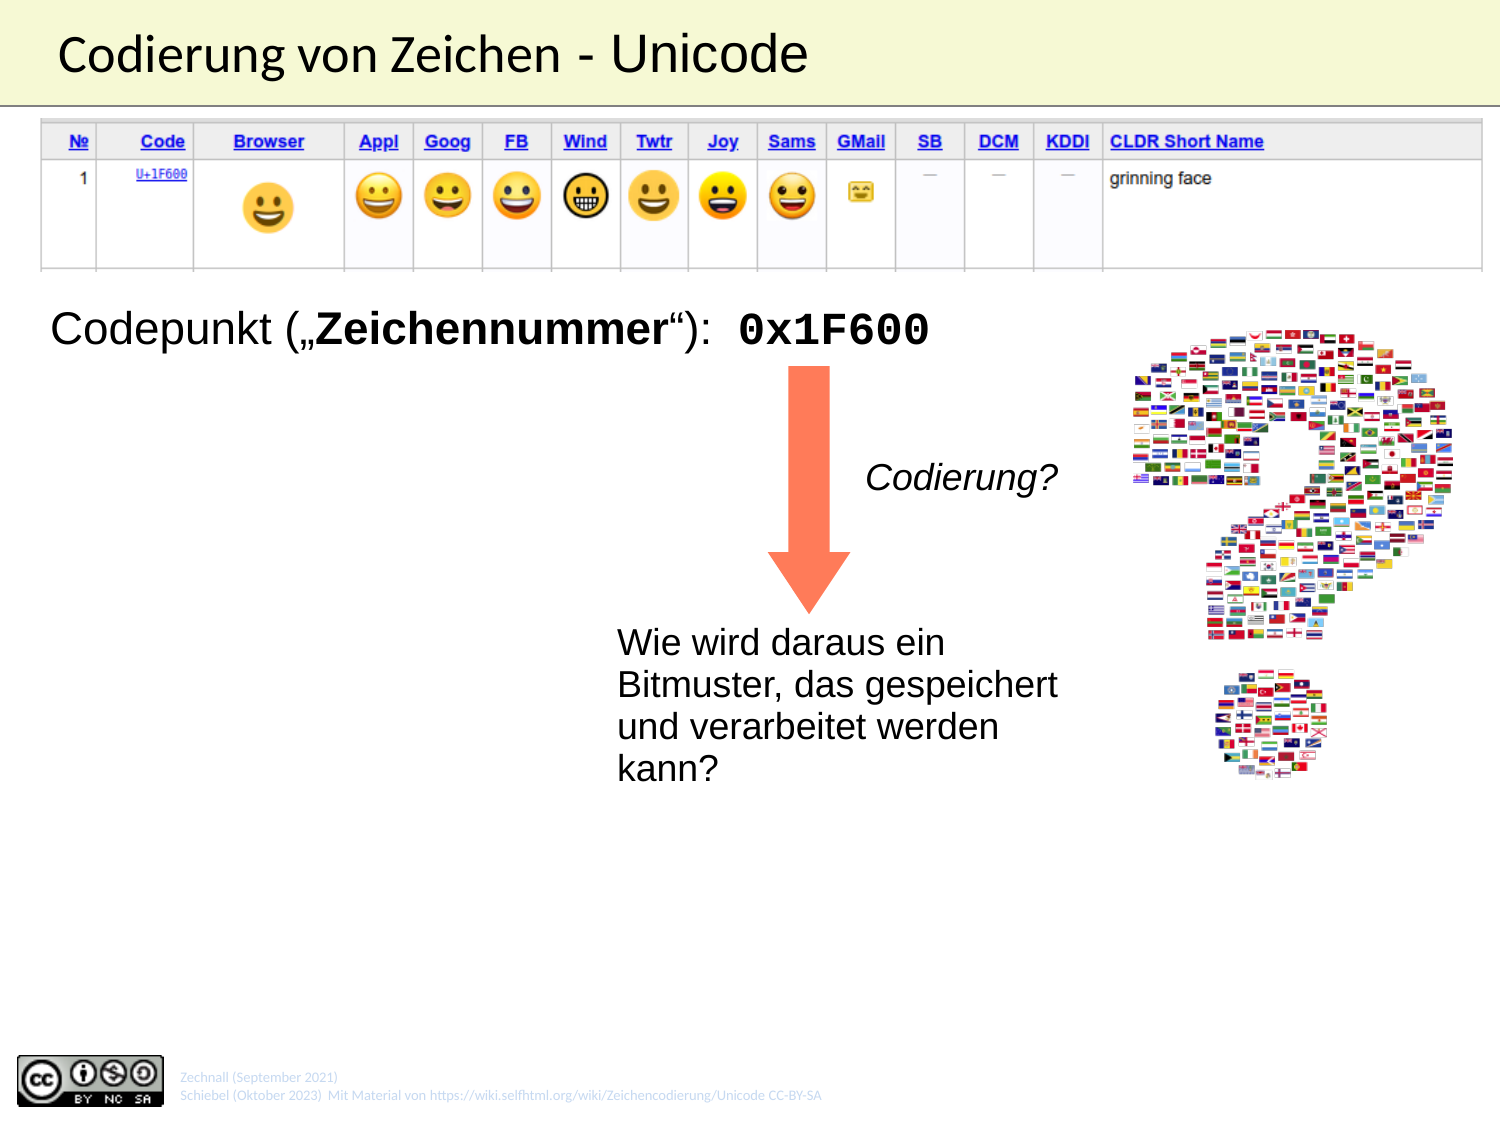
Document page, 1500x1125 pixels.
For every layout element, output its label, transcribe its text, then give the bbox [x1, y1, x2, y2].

text_box Codierung? [850, 448, 1075, 506]
text_box Codepunkt („Zeichennummer“): 0x1F600 [35, 295, 1087, 367]
picture [35, 118, 1490, 272]
title Codierung von Zeichen - Unicode [59, 5, 1016, 104]
picture [1133, 330, 1453, 780]
text_box Wie wird daraus ein Bitmuster, das gespeichert und verarbeitet werden kann? [602, 614, 1087, 797]
picture [17, 1055, 164, 1107]
text_box [767, 366, 851, 614]
